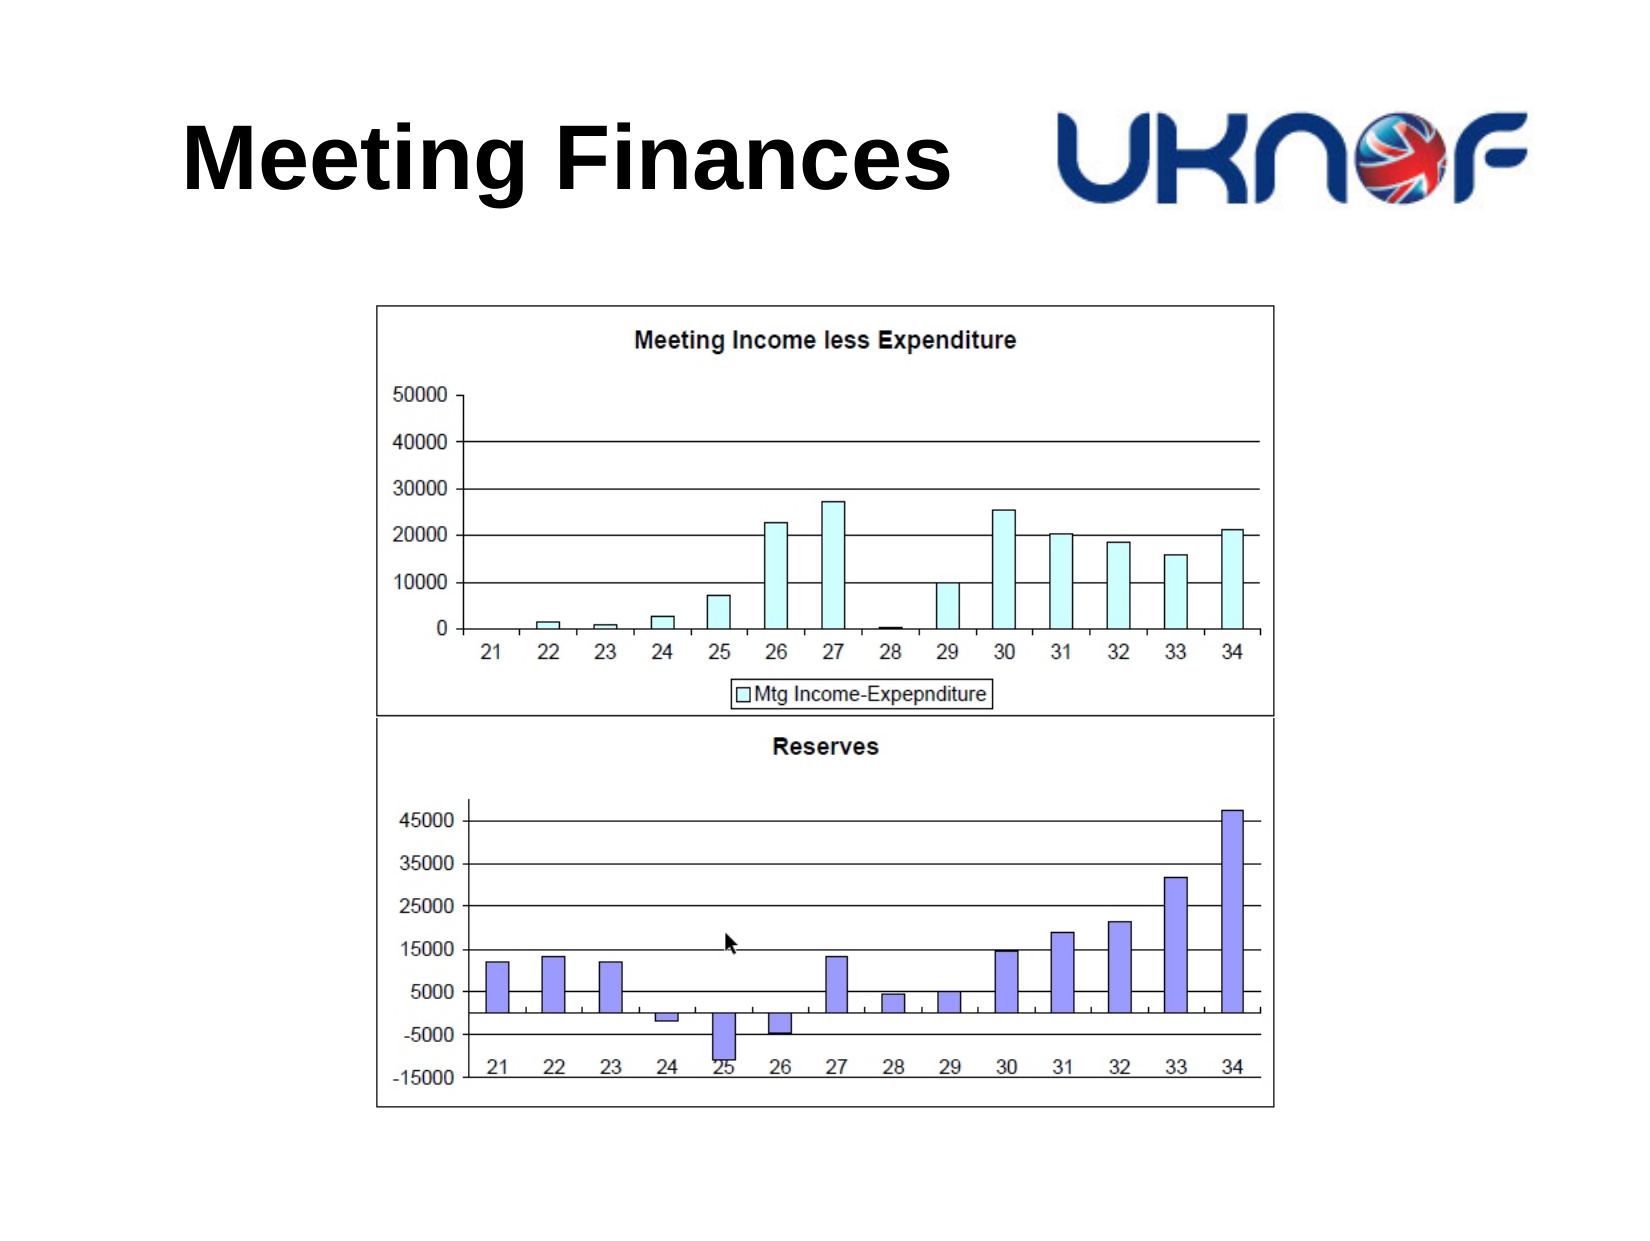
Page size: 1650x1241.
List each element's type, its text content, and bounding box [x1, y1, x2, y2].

picture [375, 304, 1276, 1109]
picture [1050, 93, 1536, 225]
title Meeting Finances [123, 37, 1013, 279]
